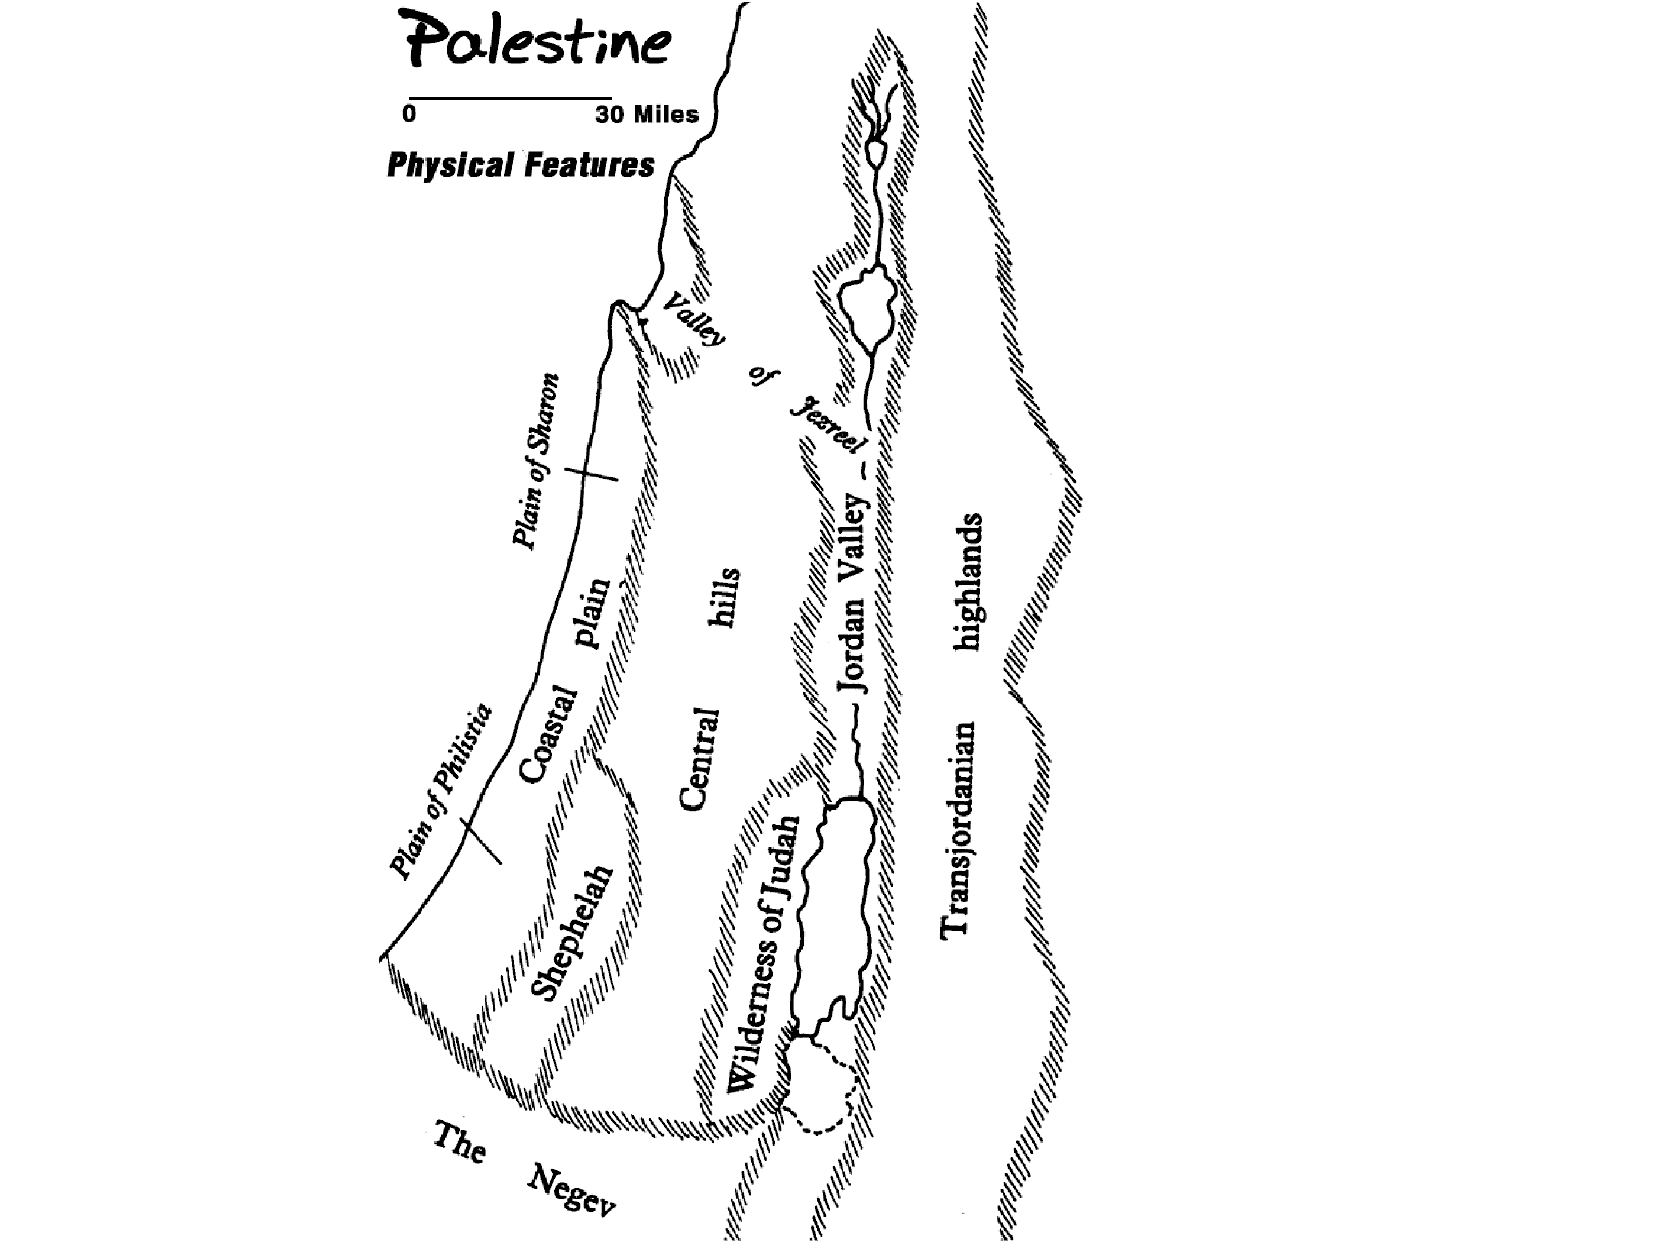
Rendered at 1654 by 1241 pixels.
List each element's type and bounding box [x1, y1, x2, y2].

picture [376, 0, 1336, 1241]
